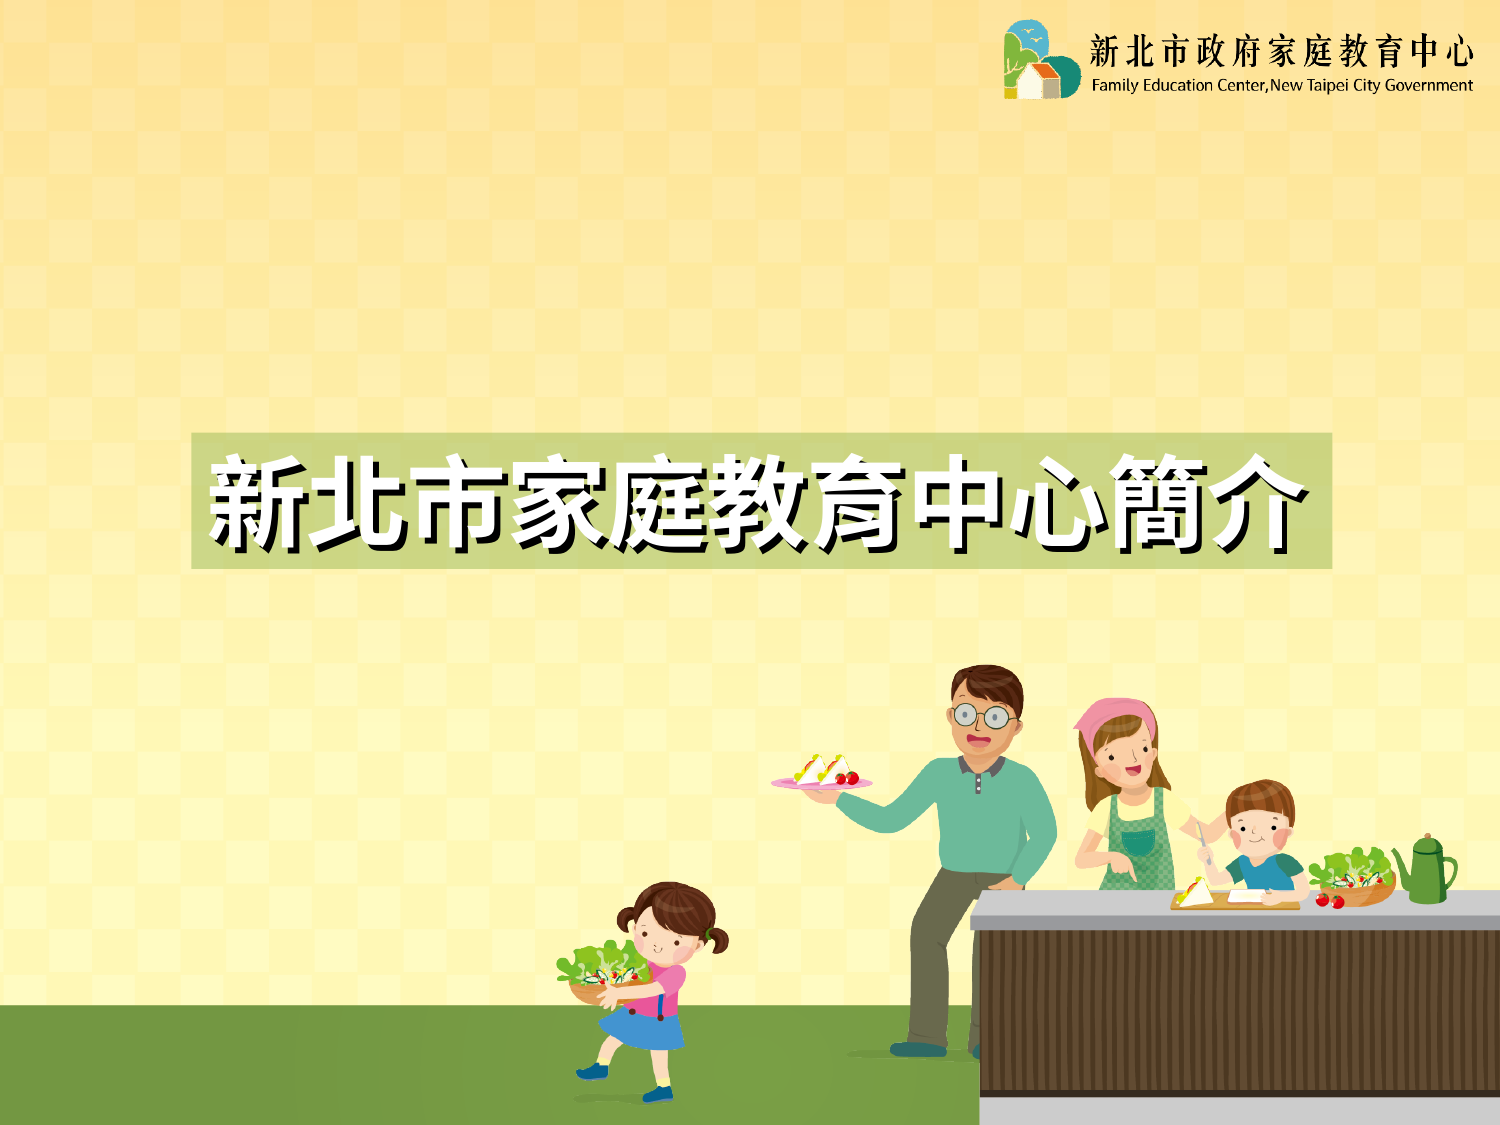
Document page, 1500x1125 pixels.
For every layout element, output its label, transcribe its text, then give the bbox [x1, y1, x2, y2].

text_box 新北市家庭教育中心簡介 [191, 432, 1333, 569]
picture [761, 629, 1500, 1125]
picture [525, 837, 739, 1125]
